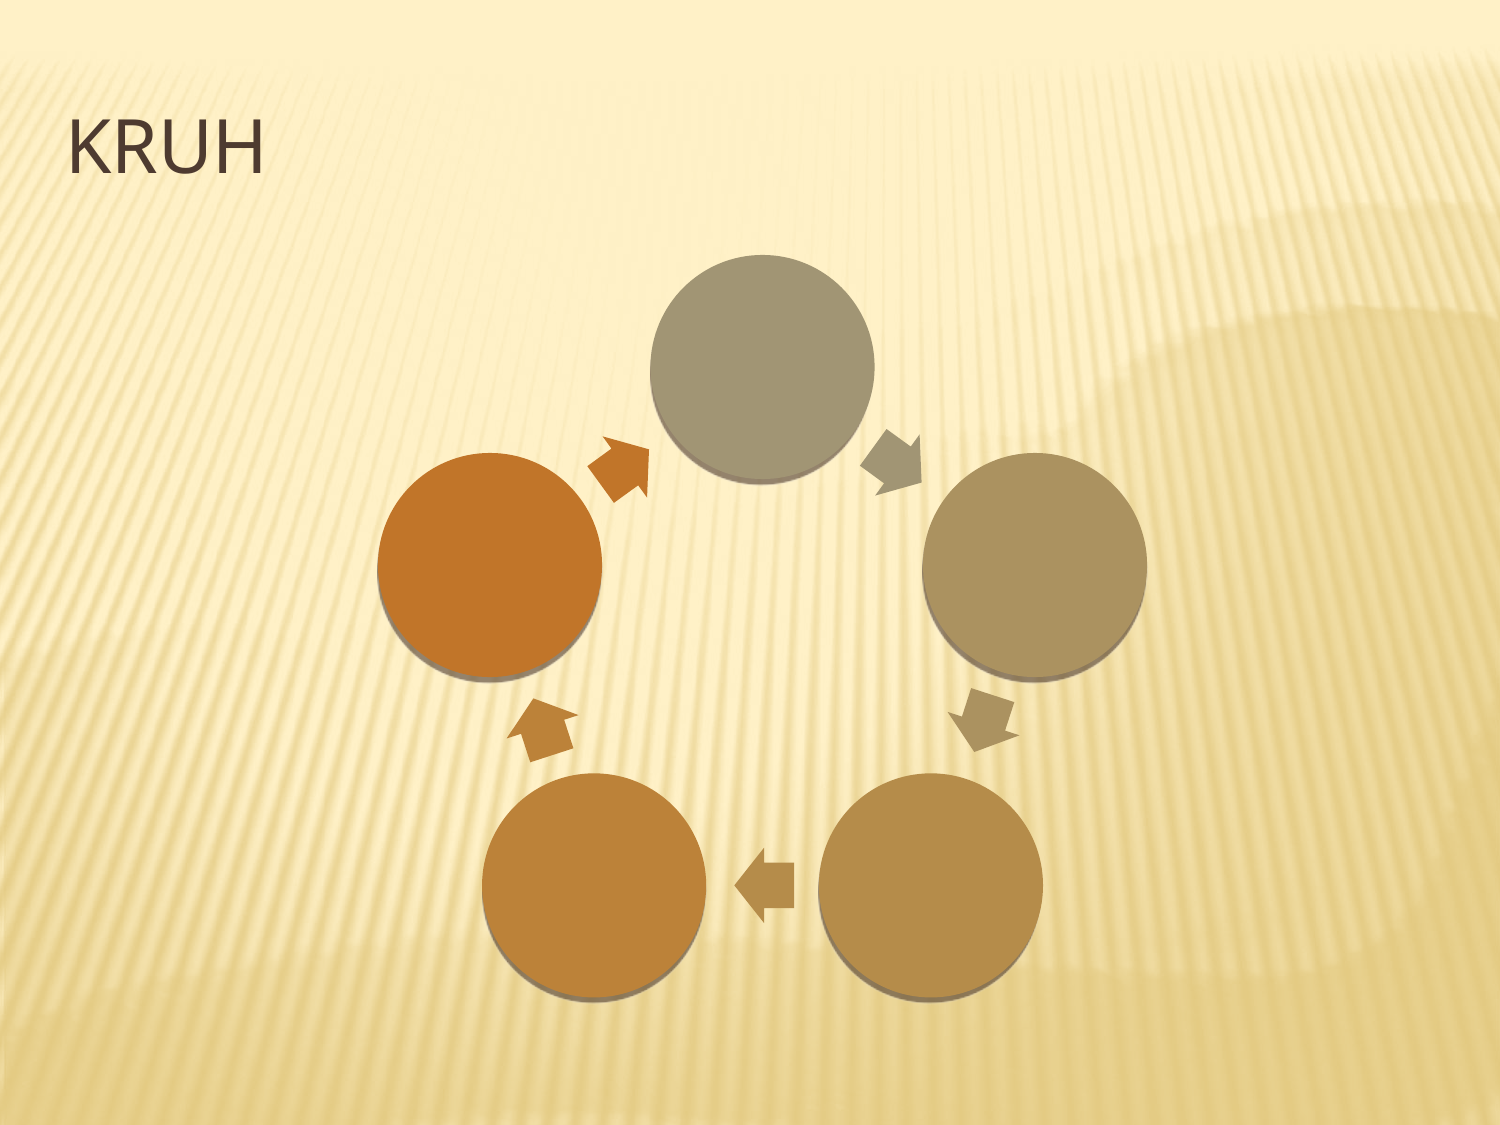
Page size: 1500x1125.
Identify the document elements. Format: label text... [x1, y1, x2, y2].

text_box [587, 436, 650, 503]
text_box [859, 429, 922, 496]
text_box [482, 773, 707, 998]
text_box [377, 452, 603, 678]
text_box [650, 254, 875, 480]
text_box [818, 773, 1044, 998]
text_box [922, 452, 1148, 678]
text_box [506, 698, 579, 763]
text_box [734, 847, 795, 924]
title Kruh [50, 75, 1476, 213]
text_box [947, 688, 1020, 753]
